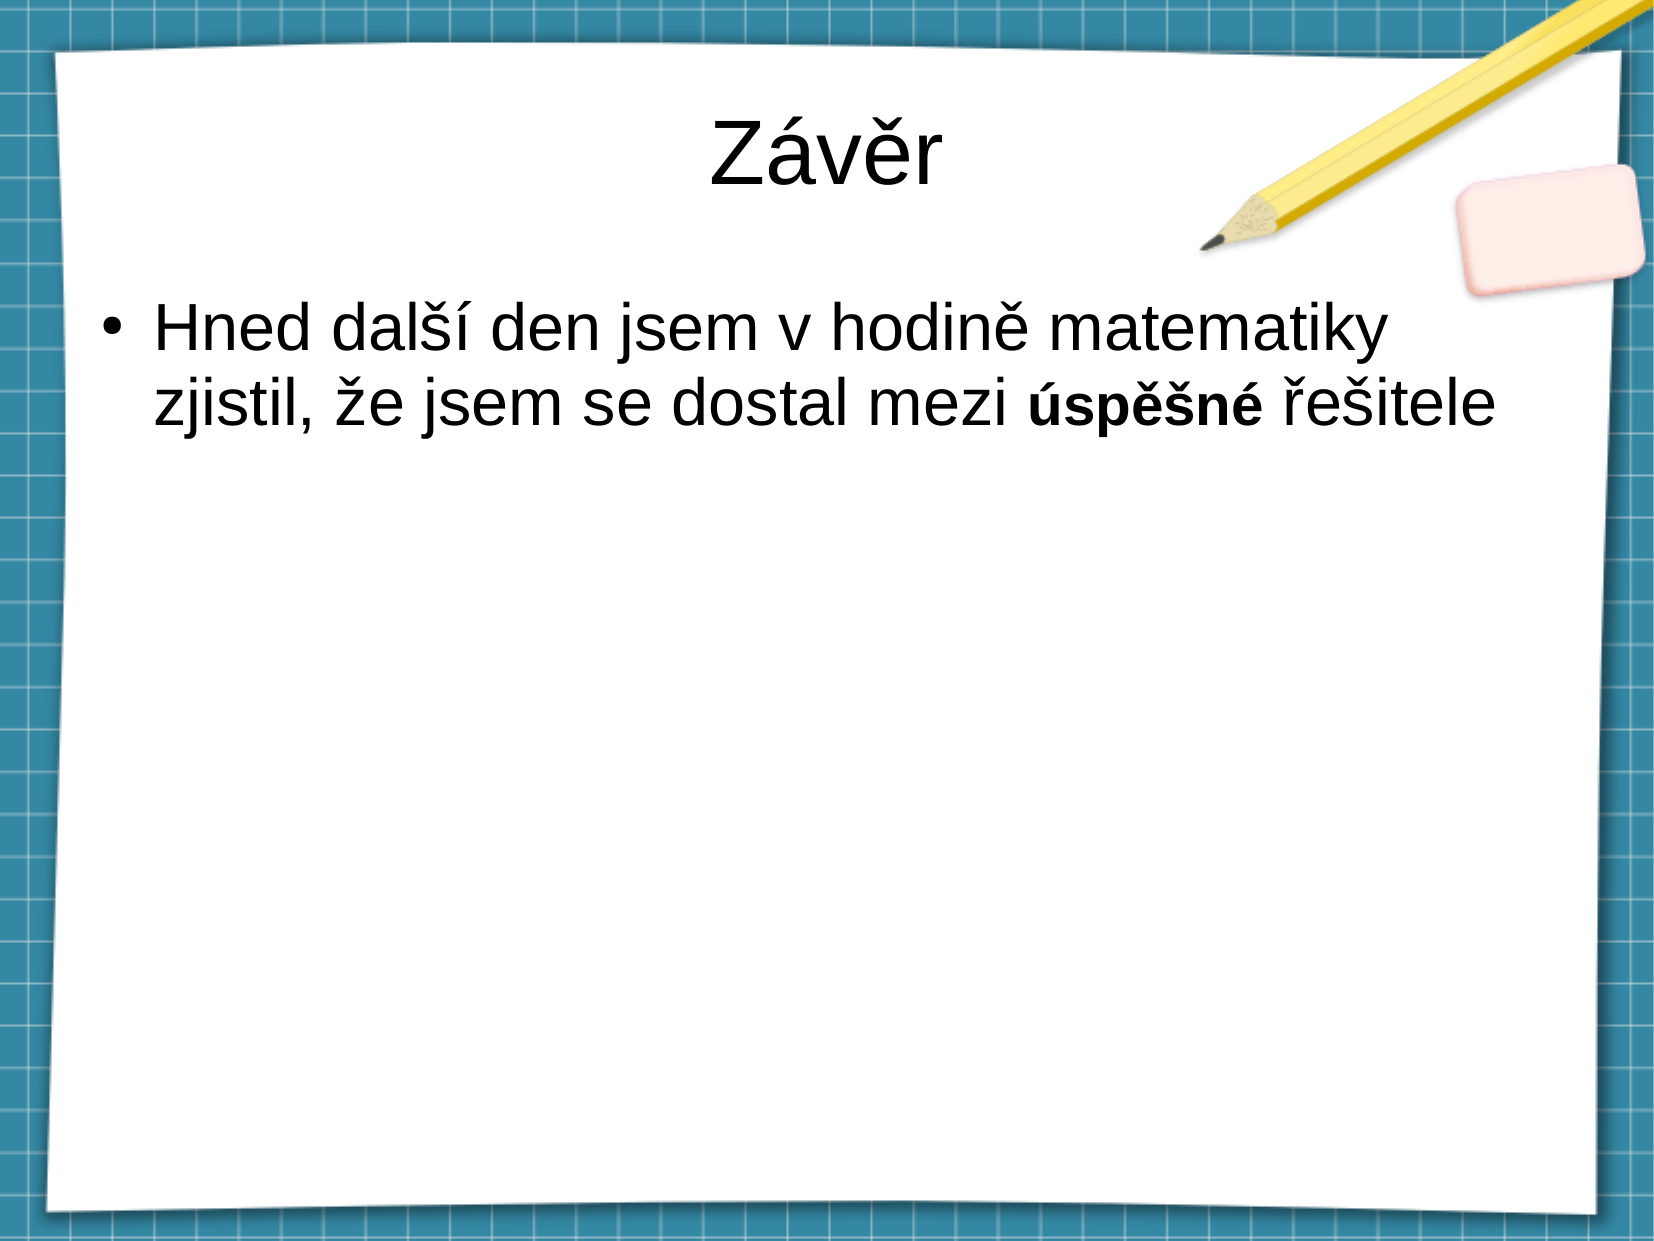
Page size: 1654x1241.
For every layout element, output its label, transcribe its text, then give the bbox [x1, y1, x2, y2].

title Závěr [82, 49, 1571, 257]
picture [0, 0, 1654, 1241]
list Hned další den jsem v hodině matematiky zjistil, že jsem se dostal mezi úspěšné řešitele [82, 290, 1571, 1010]
